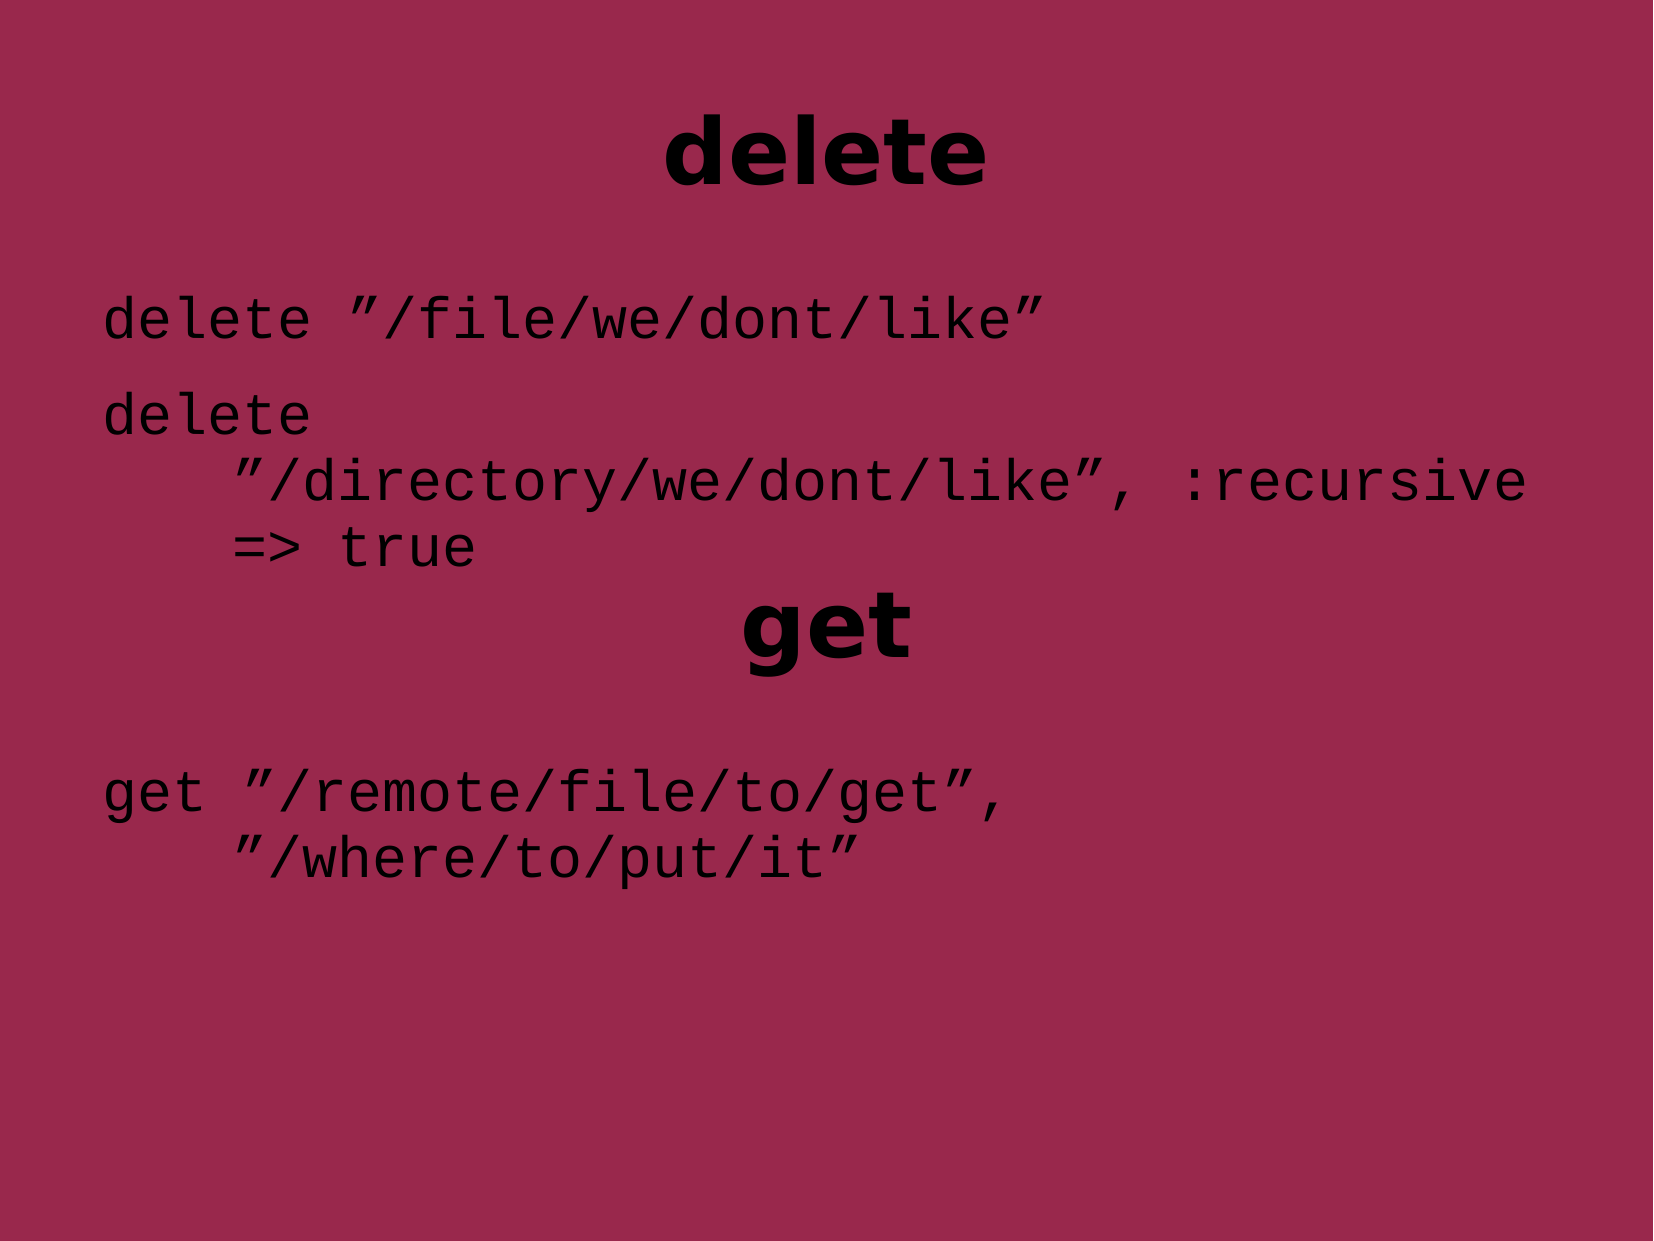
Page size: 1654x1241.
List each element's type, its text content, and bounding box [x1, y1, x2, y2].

title delete [82, 49, 1571, 257]
list get ”/remote/file/to/get”, ”/where/to/put/it” [82, 762, 1571, 961]
title get [82, 529, 1571, 722]
list delete ”/file/we/dont/like” delete ”/directory/we/dont/like”, :recursive => true [82, 290, 1571, 526]
